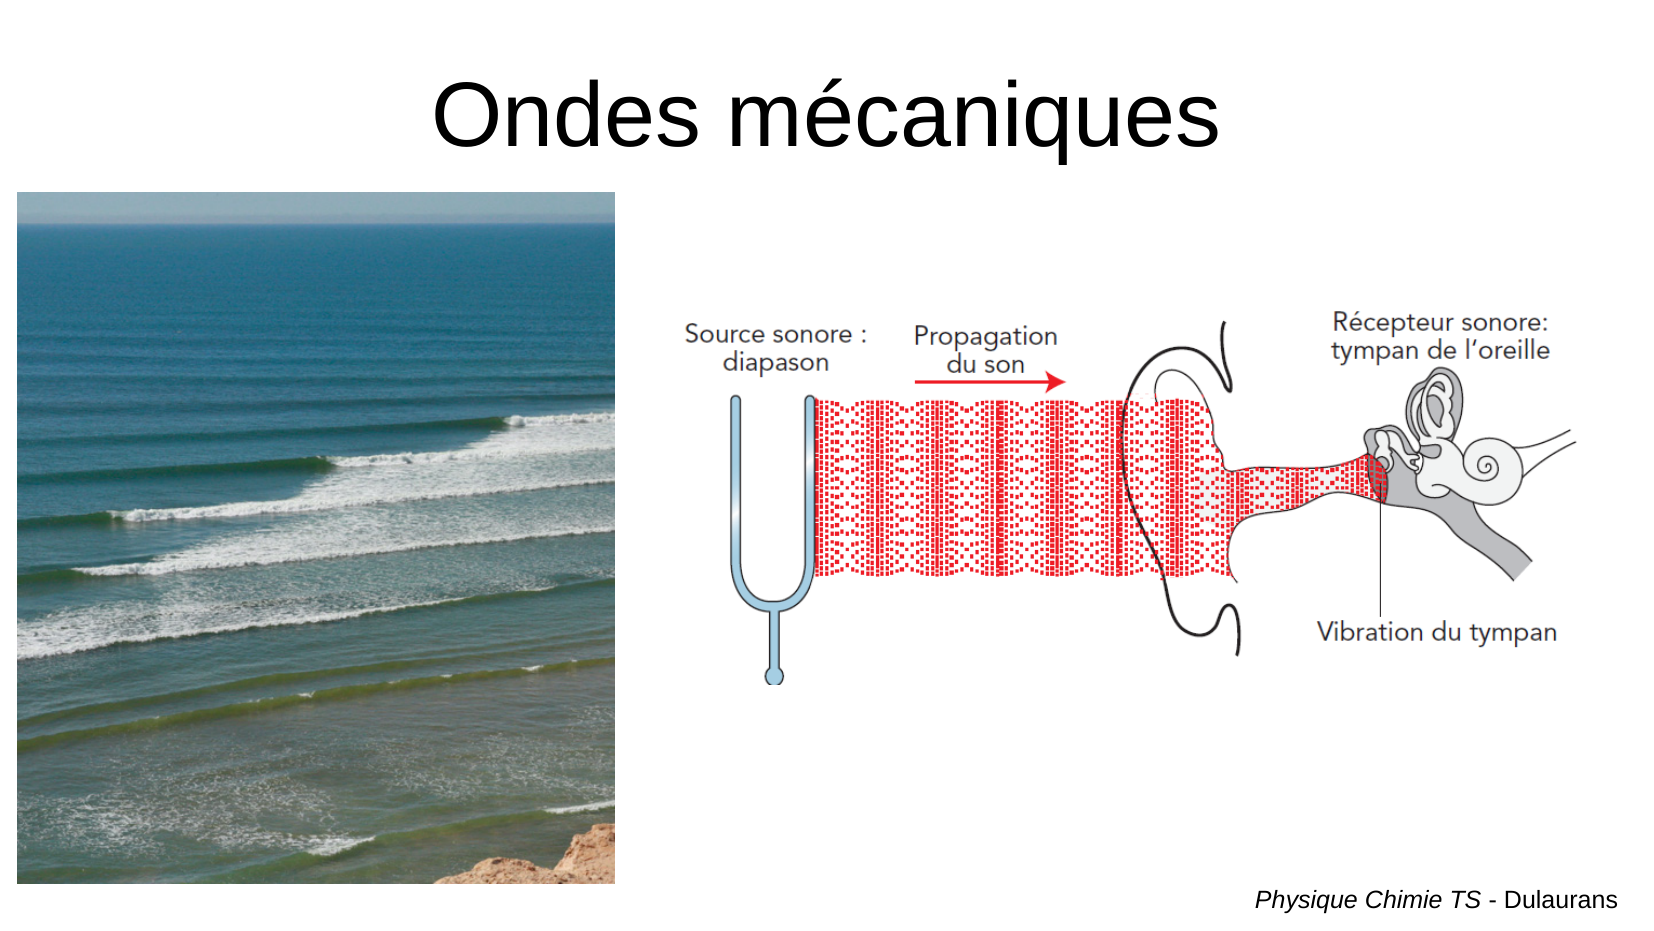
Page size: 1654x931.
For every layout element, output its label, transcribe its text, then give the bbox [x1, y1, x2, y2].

title Ondes mécaniques [82, 37, 1571, 193]
picture [17, 192, 615, 884]
text_box Physique Chimie TS - Dulaurans [1240, 878, 1654, 922]
picture [663, 307, 1607, 686]
